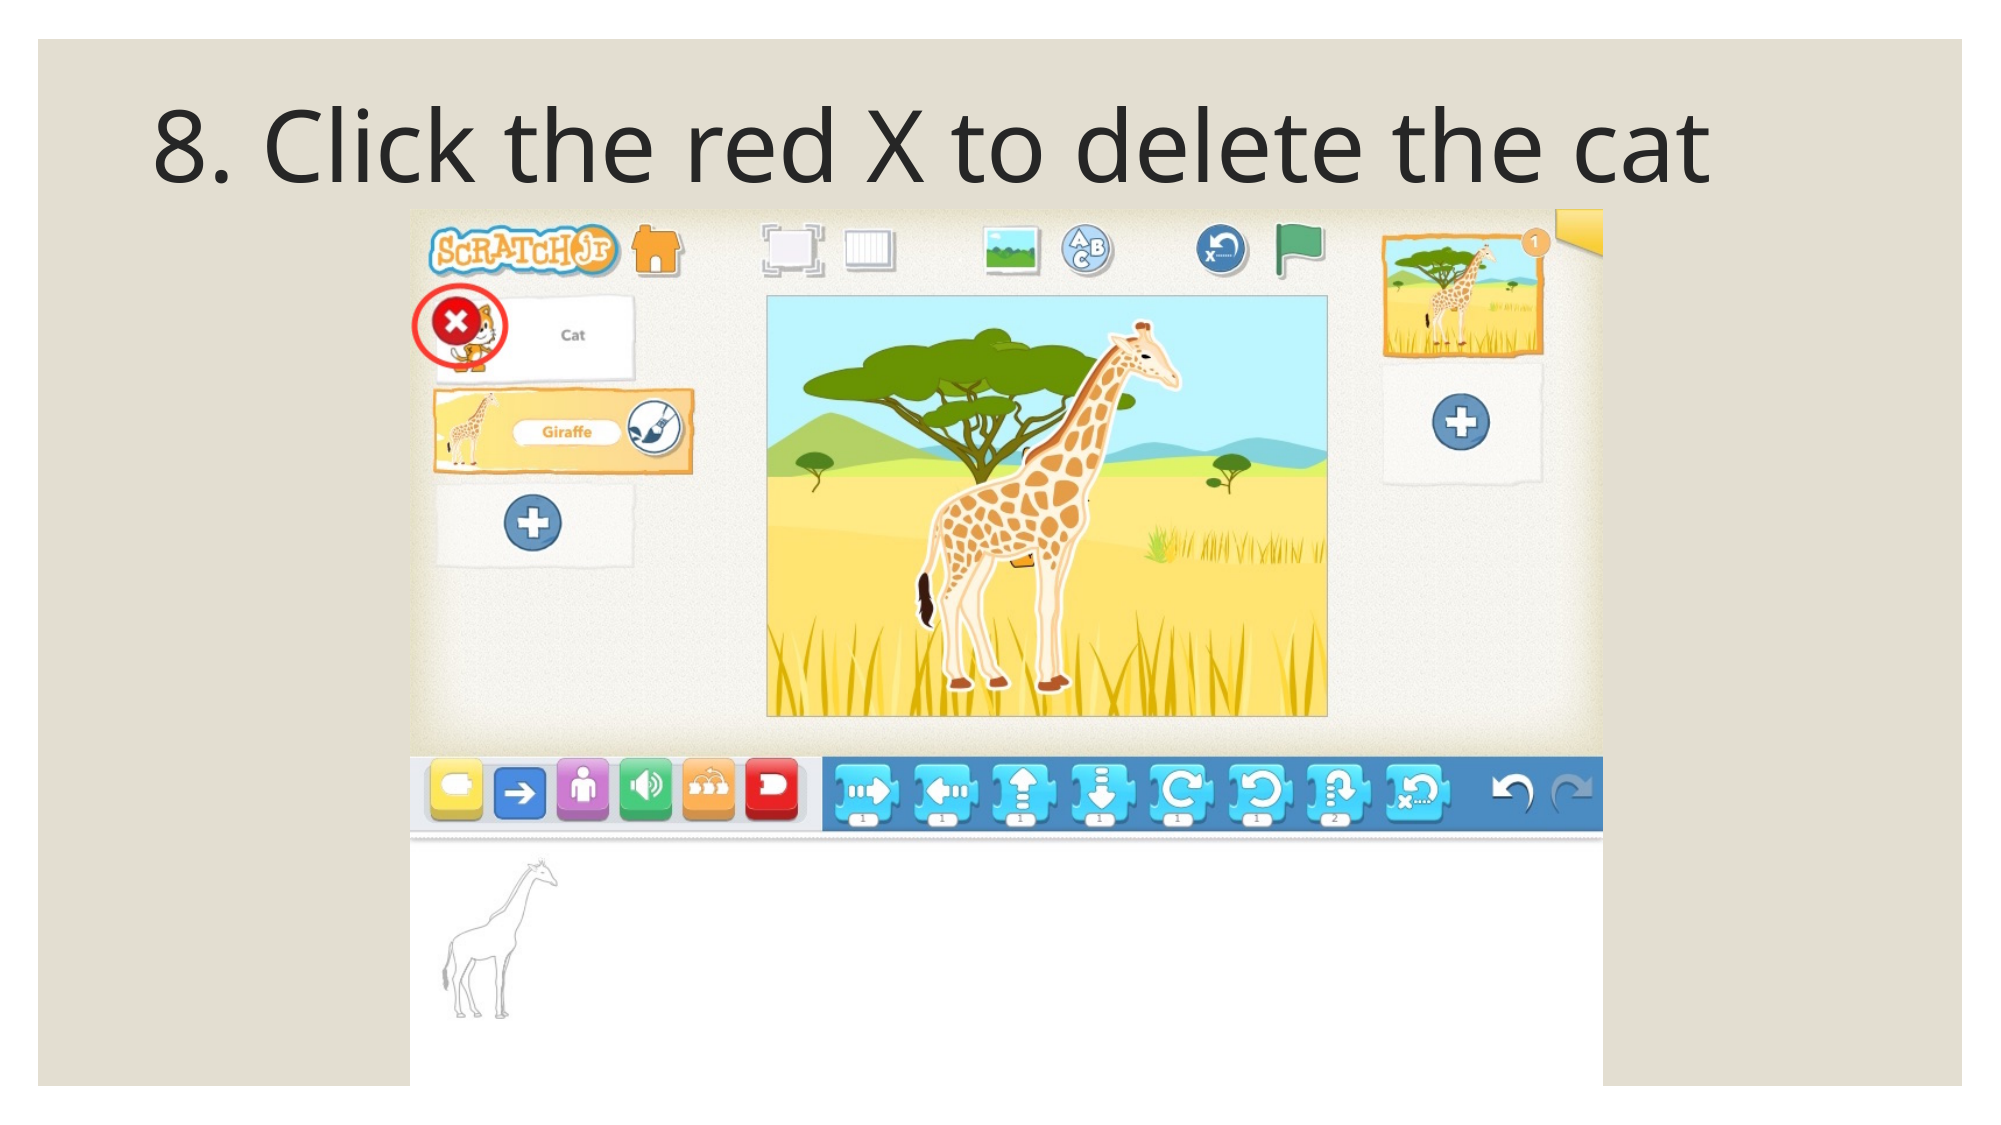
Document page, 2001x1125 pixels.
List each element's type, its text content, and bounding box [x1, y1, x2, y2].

picture [410, 209, 1603, 1104]
title 8. Click the red X to delete the cat [136, 37, 1876, 263]
